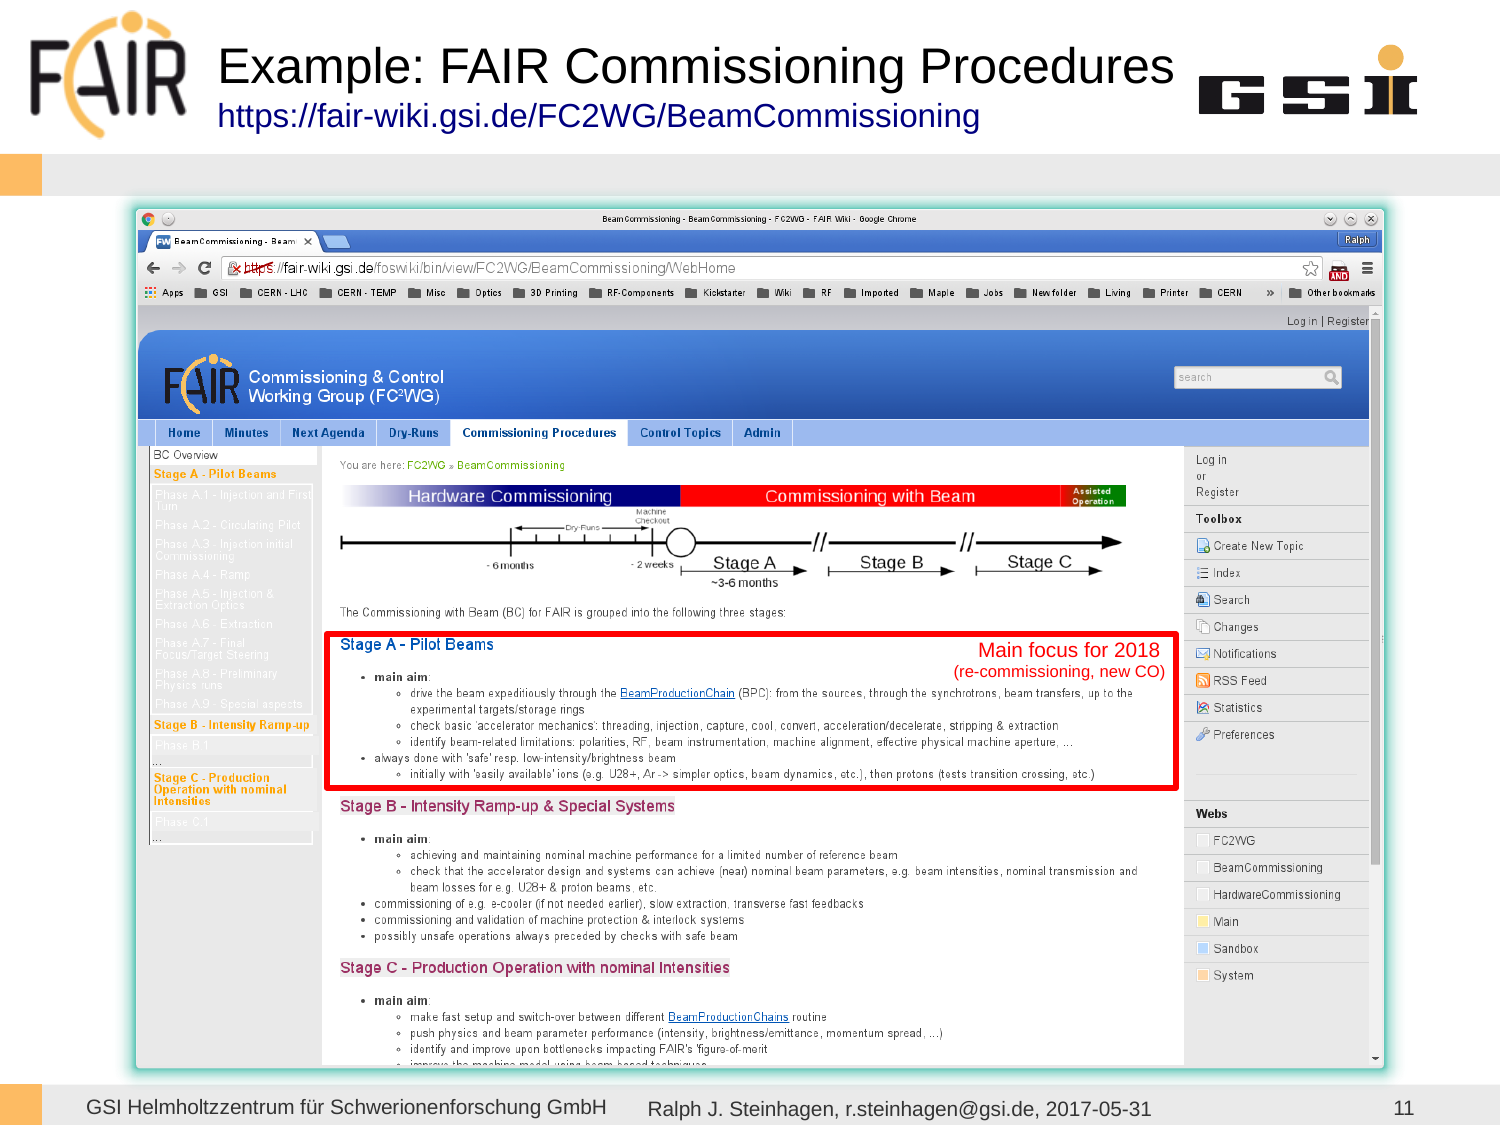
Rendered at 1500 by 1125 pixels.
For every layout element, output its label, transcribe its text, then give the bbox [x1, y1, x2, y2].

picture [100, 173, 1419, 1104]
picture [1197, 42, 1419, 117]
title Example: FAIR Commissioning Procedures https://fair-wiki.gsi.de/FC2WG/BeamCommissioning [217, 20, 1180, 147]
text_box Main focus for 2018 (re-commissioning, new CO) [938, 631, 1181, 700]
picture [30, 9, 187, 141]
